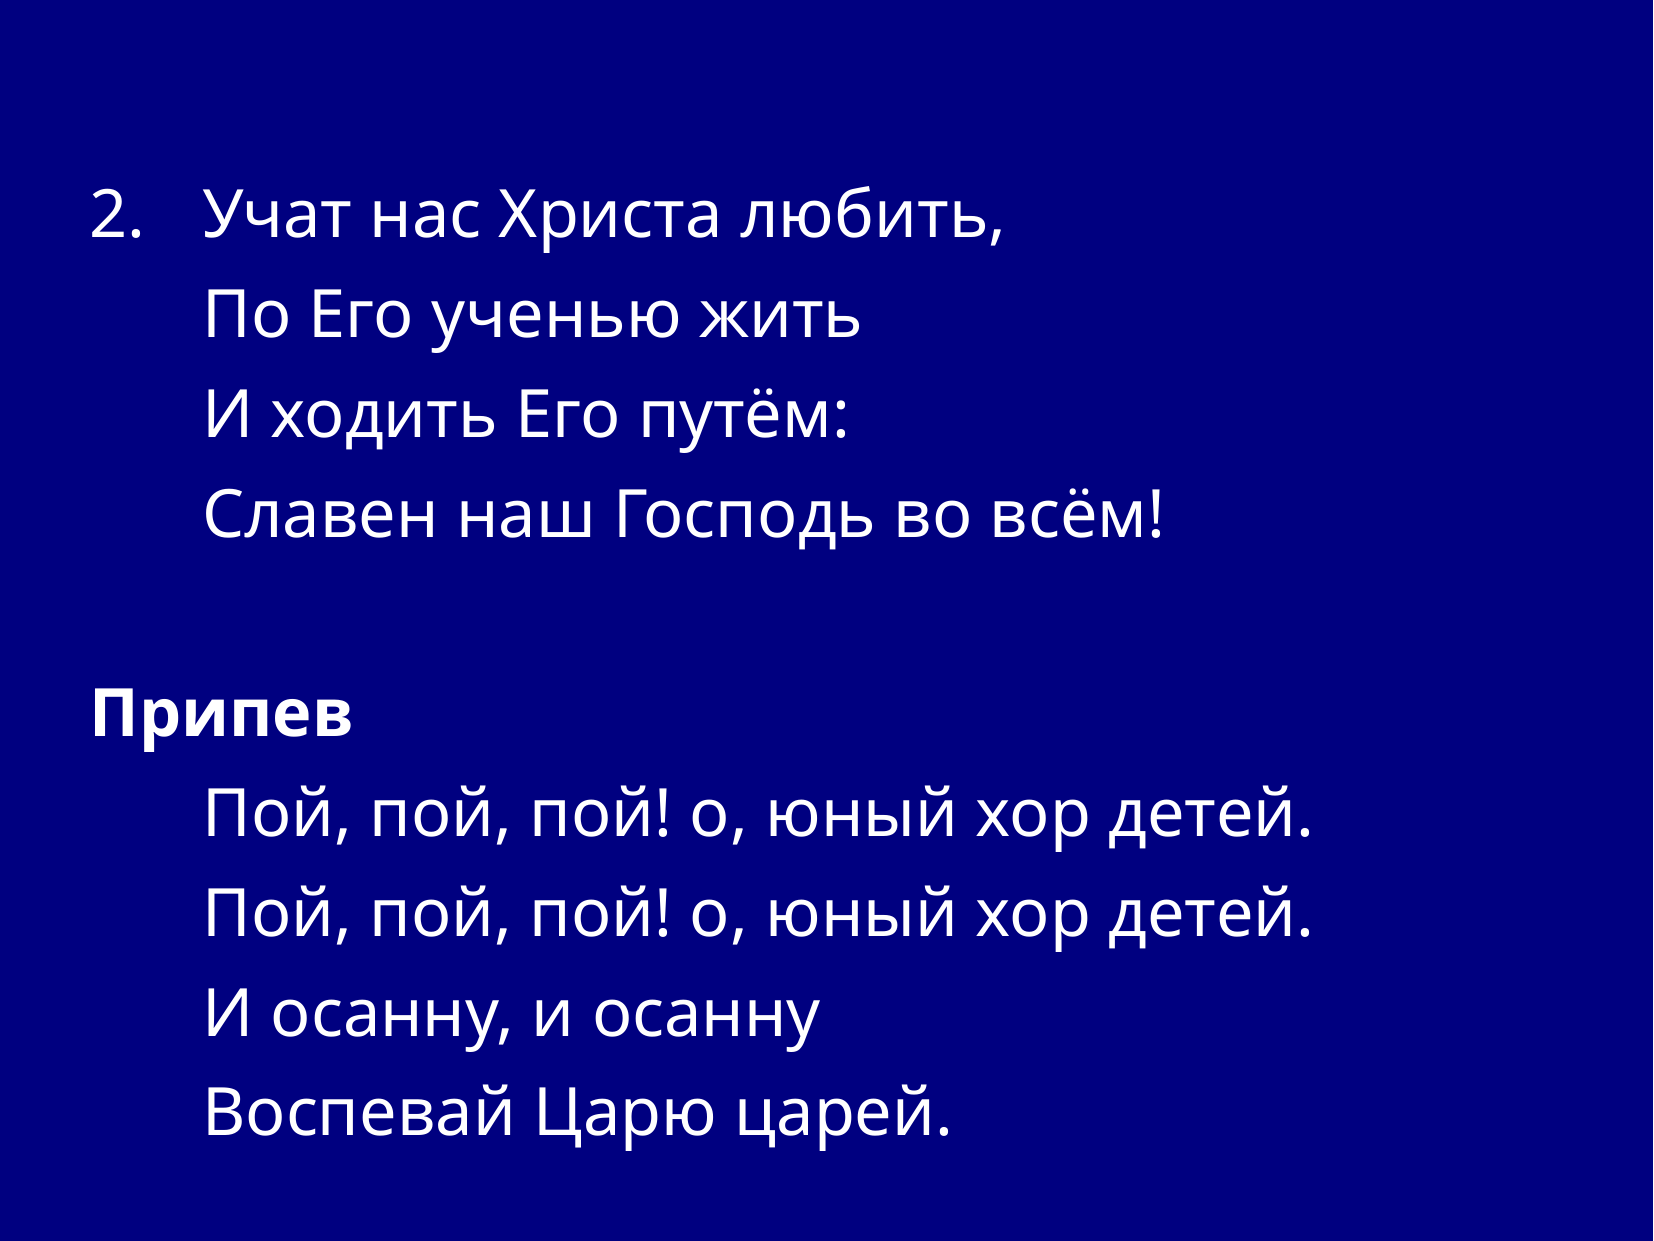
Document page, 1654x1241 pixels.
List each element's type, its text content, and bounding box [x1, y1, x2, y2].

text_box 2. Учат нас Христа любить, По Его ученью жить И ходить Его путём: Славен наш Господь во всём! Припев Пой, пой, пой! о, юный хор детей. Пой, пой, пой! о, юный хор детей. И осанну, и осанну Воспевай Царю царей. [75, 150, 1576, 1163]
